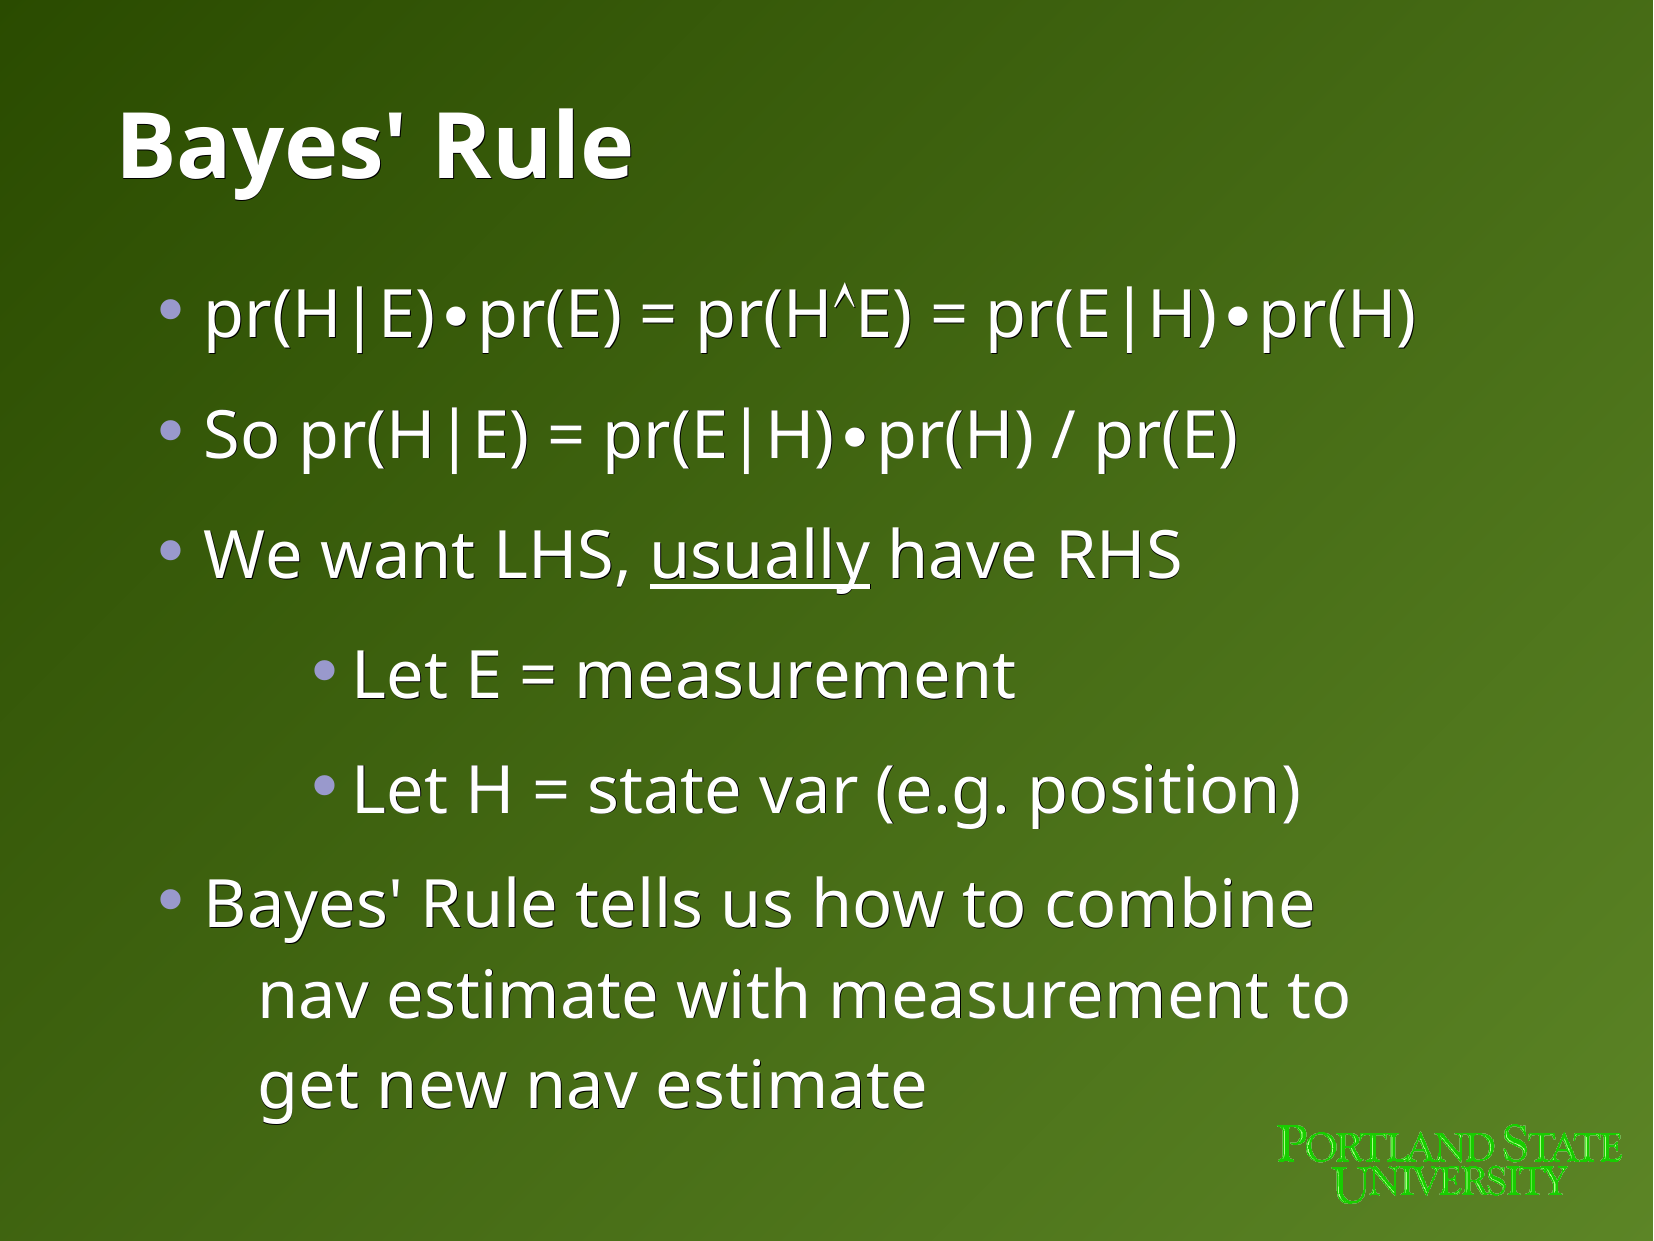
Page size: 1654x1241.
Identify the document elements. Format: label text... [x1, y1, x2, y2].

title Bayes' Rule [115, 86, 1527, 200]
picture [1277, 1124, 1622, 1204]
list pr(H|E)∙pr(E) = pr(HE) = pr(E|H)∙pr(H) So pr(H|E) = pr(E|H)∙pr(H) / pr(E) We want LHS, usually have RHS Let E = measurement Let H = state var (e.g. position) Bayes' Rule tells us how to combine nav estimate with measurement to get new nav estimate [115, 266, 1527, 1049]
